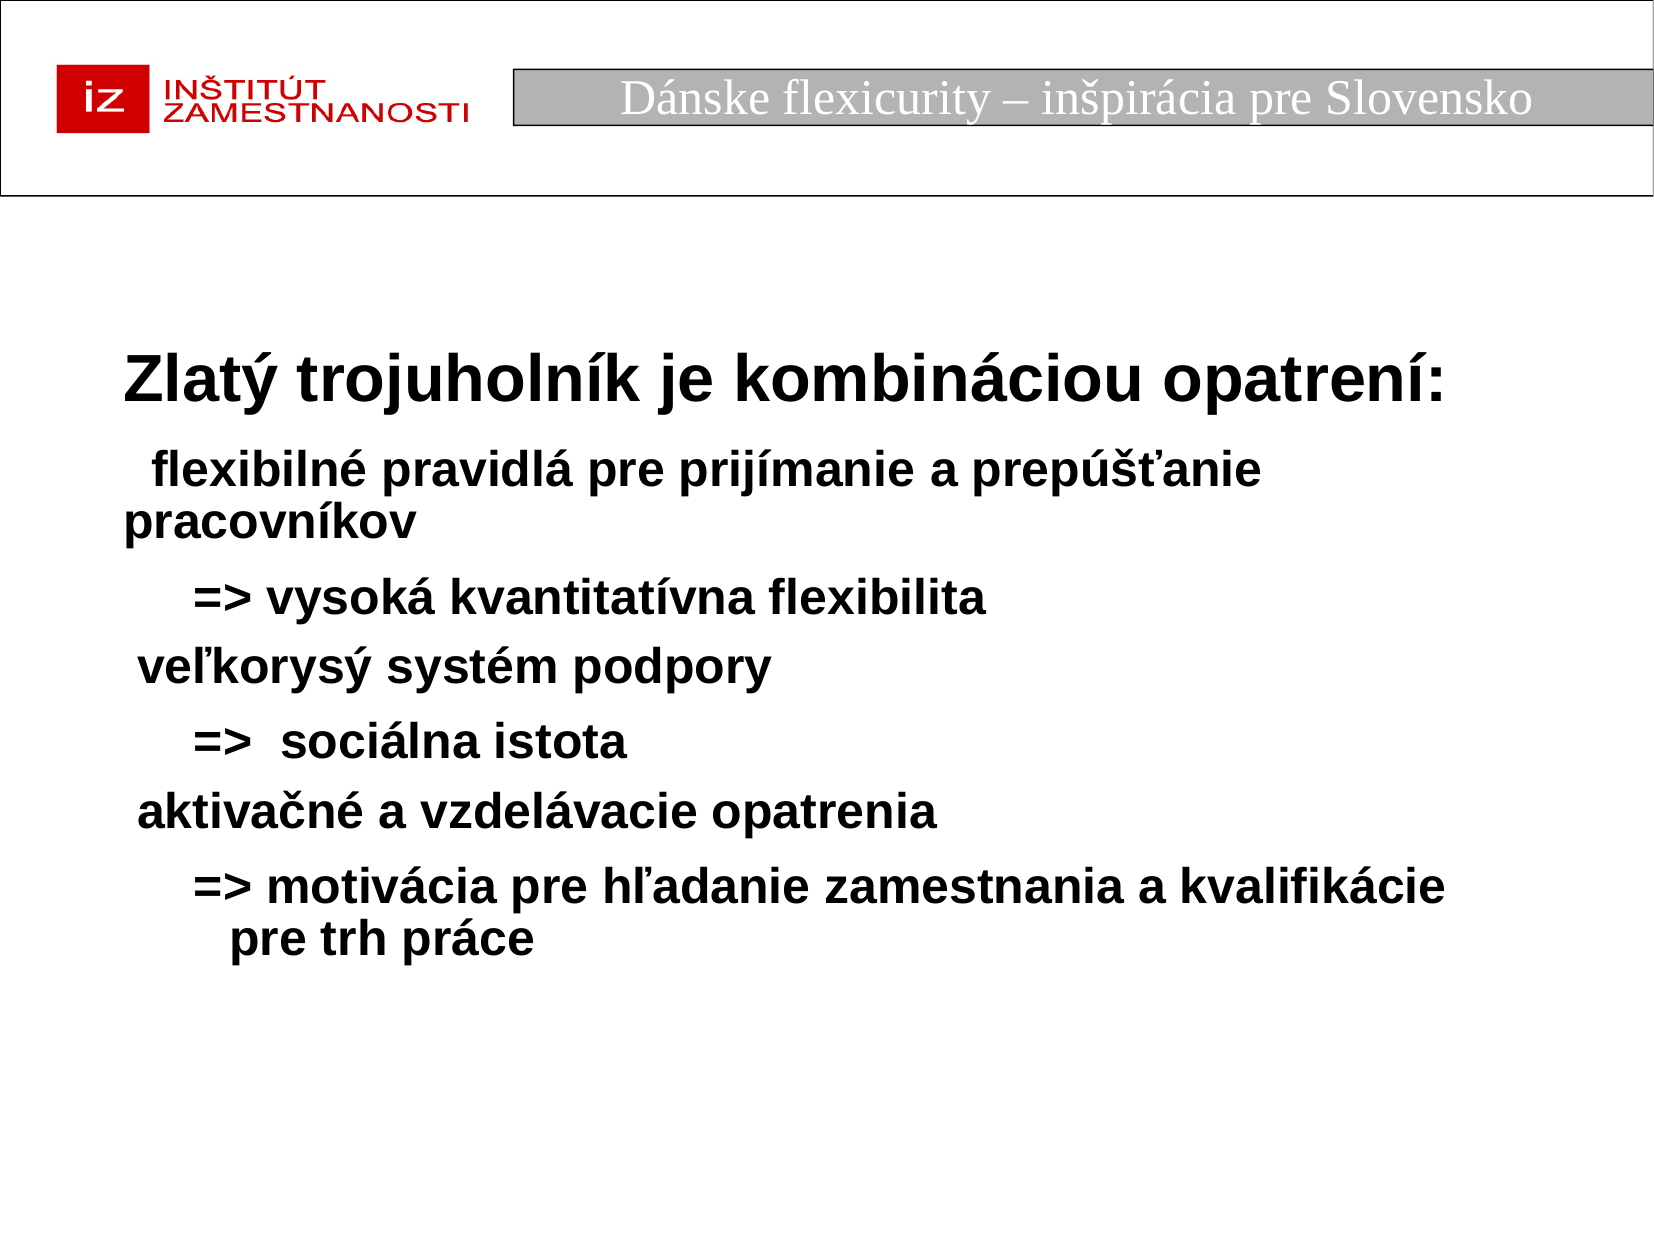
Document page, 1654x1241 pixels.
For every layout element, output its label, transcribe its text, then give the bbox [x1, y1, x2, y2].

text_box [0, 0, 1654, 196]
list Zlatý trojuholník je kombináciou opatrení: flexibilné pravidlá pre prijímanie a prepúšťanie pracovníkov => vysoká kvantitatívna flexibilita veľkorysý systém podpory => sociálna istota aktivačné a vzdelávacie opatrenia => motivácia pre hľadanie zamestnania a kvalifikácie pre trh práce [123, 346, 1536, 1128]
picture [5, 5, 518, 190]
text_box Dánske flexicurity – inšpirácia pre Slovensko [513, 69, 1654, 126]
